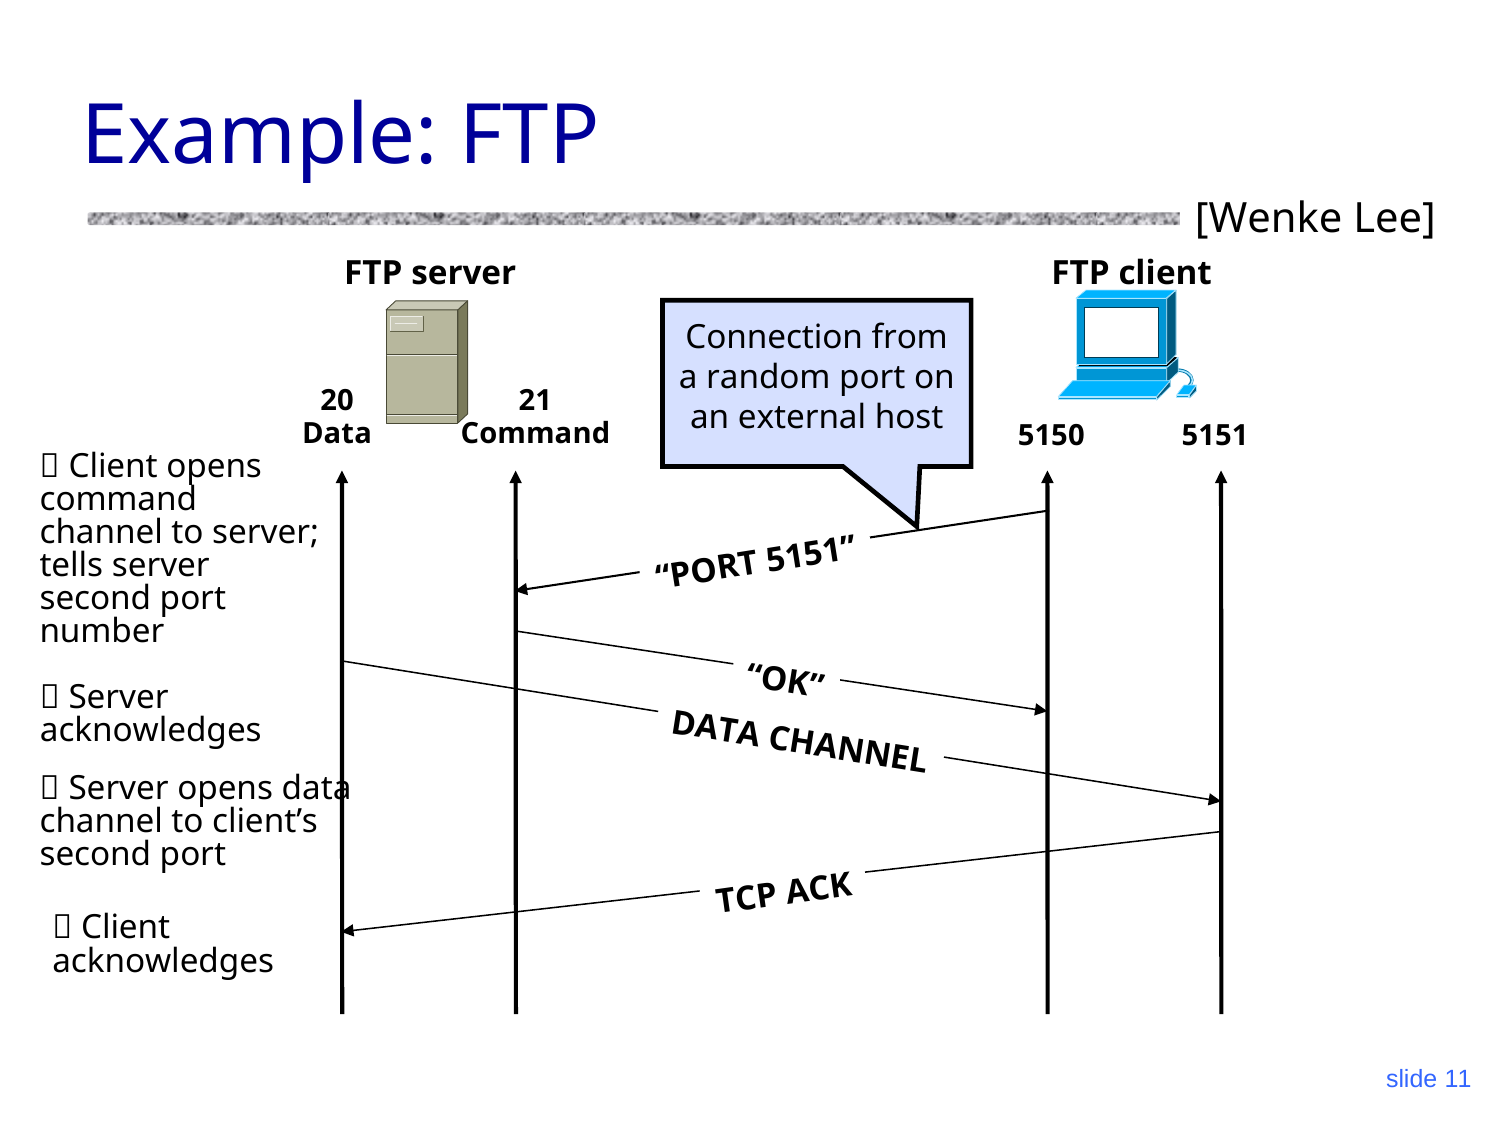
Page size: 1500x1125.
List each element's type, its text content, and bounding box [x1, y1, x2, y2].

text_box slide <number> [1174, 1025, 1488, 1101]
text_box TCP ACK [697, 853, 870, 932]
text_box  Server opens data channel to client’s second port [24, 760, 379, 881]
text_box Example: FTP [66, 37, 1342, 188]
text_box [1075, 300, 1179, 401]
picture [385, 300, 469, 424]
text_box Connection from a random port on an external host [662, 300, 972, 527]
text_box 21 Command [445, 374, 626, 458]
picture [87, 212, 1180, 226]
text_box FTP server [329, 244, 532, 300]
text_box  Client opens command channel to server; tells server second port number [24, 438, 336, 658]
text_box  Client acknowledges [37, 900, 392, 987]
text_box 5151 [1166, 374, 1264, 460]
text_box  Server acknowledges [24, 669, 368, 756]
text_box 5150 [1003, 374, 1100, 460]
text_box DATA CHANNEL [652, 691, 948, 791]
text_box 20 Data [287, 374, 388, 458]
text_box [Wenke Lee] [1180, 184, 1451, 250]
text_box “OK” [727, 644, 843, 716]
text_box “PORT 5151” [636, 516, 876, 607]
text_box FTP client [1036, 244, 1228, 300]
